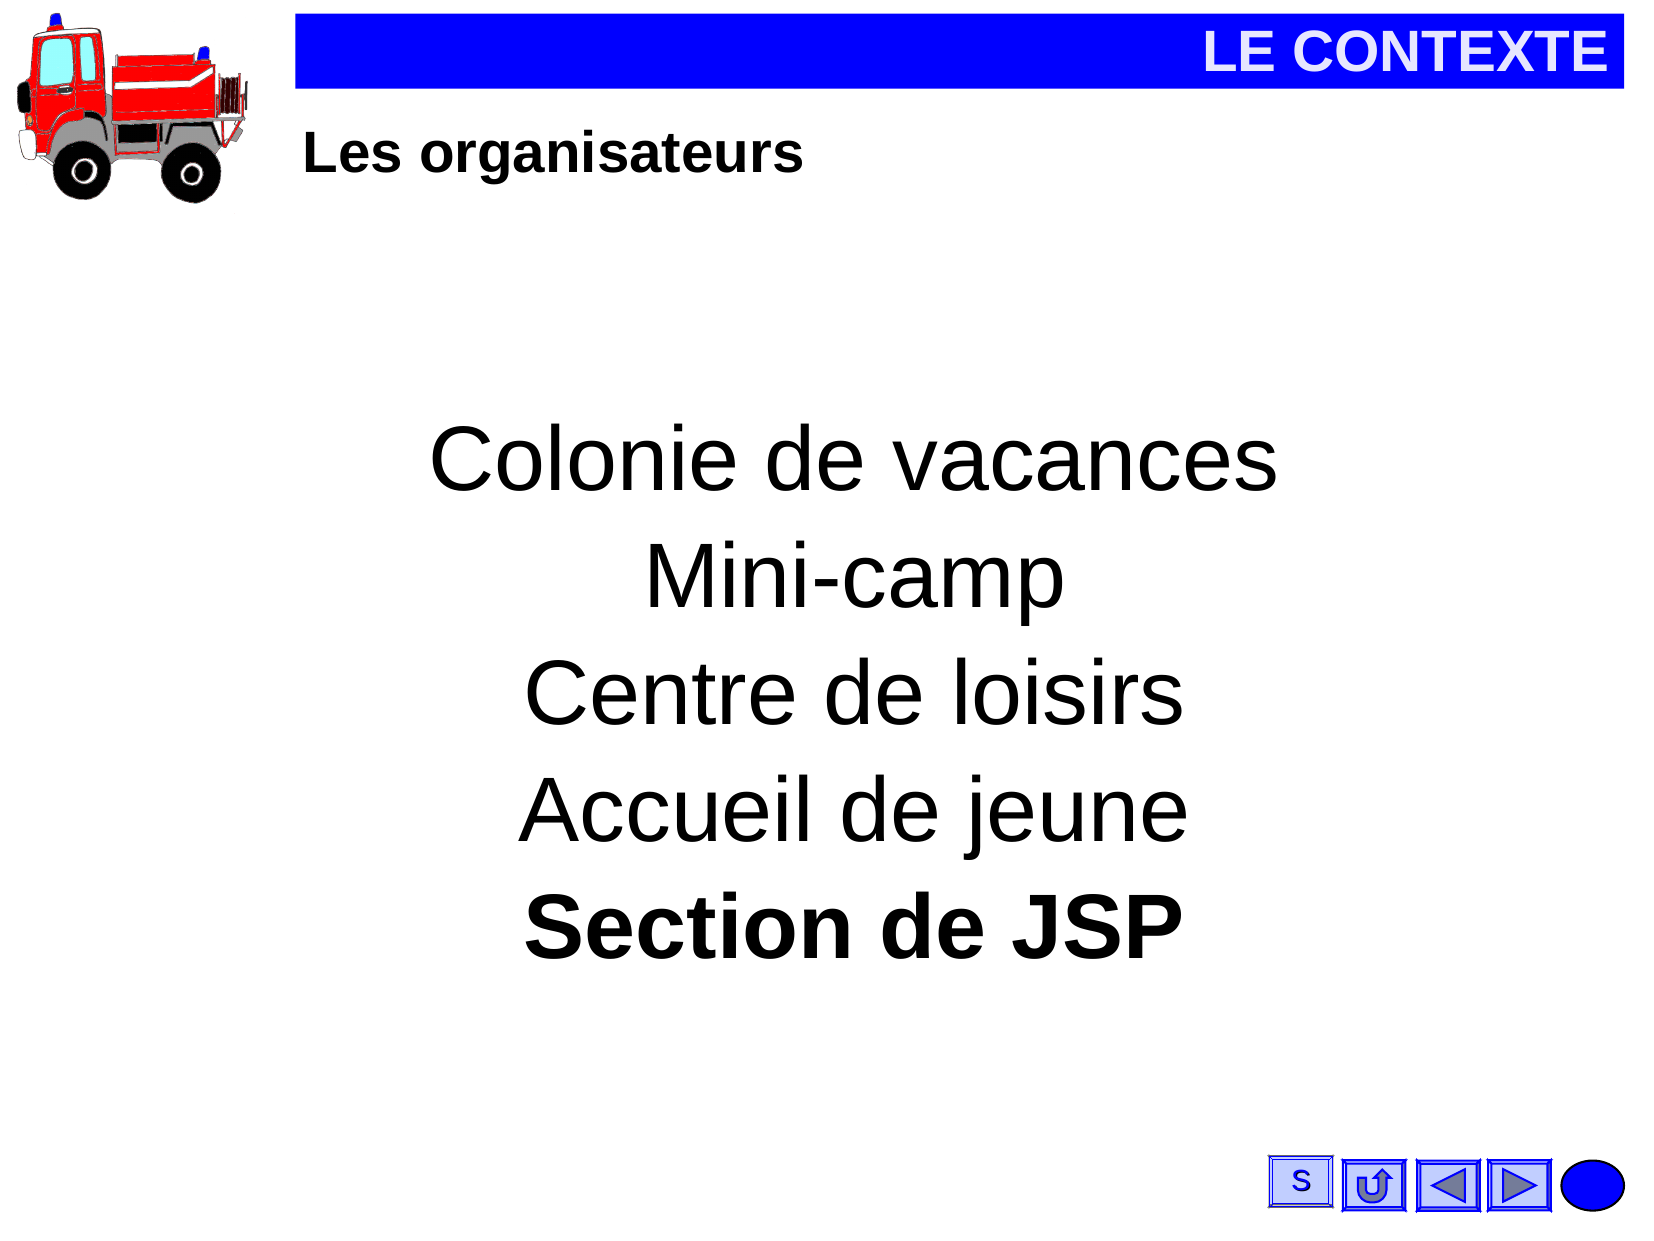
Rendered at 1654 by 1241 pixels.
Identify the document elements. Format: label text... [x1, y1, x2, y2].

text_box [1561, 1160, 1625, 1211]
text_box Les organisateurs [287, 112, 821, 193]
picture [8, 8, 257, 216]
list Colonie de vacances Mini-camp Centre de loisirs Accueil de jeune Section de JSP [189, 400, 1465, 986]
text_box LE CONTEXTE [295, 13, 1625, 89]
